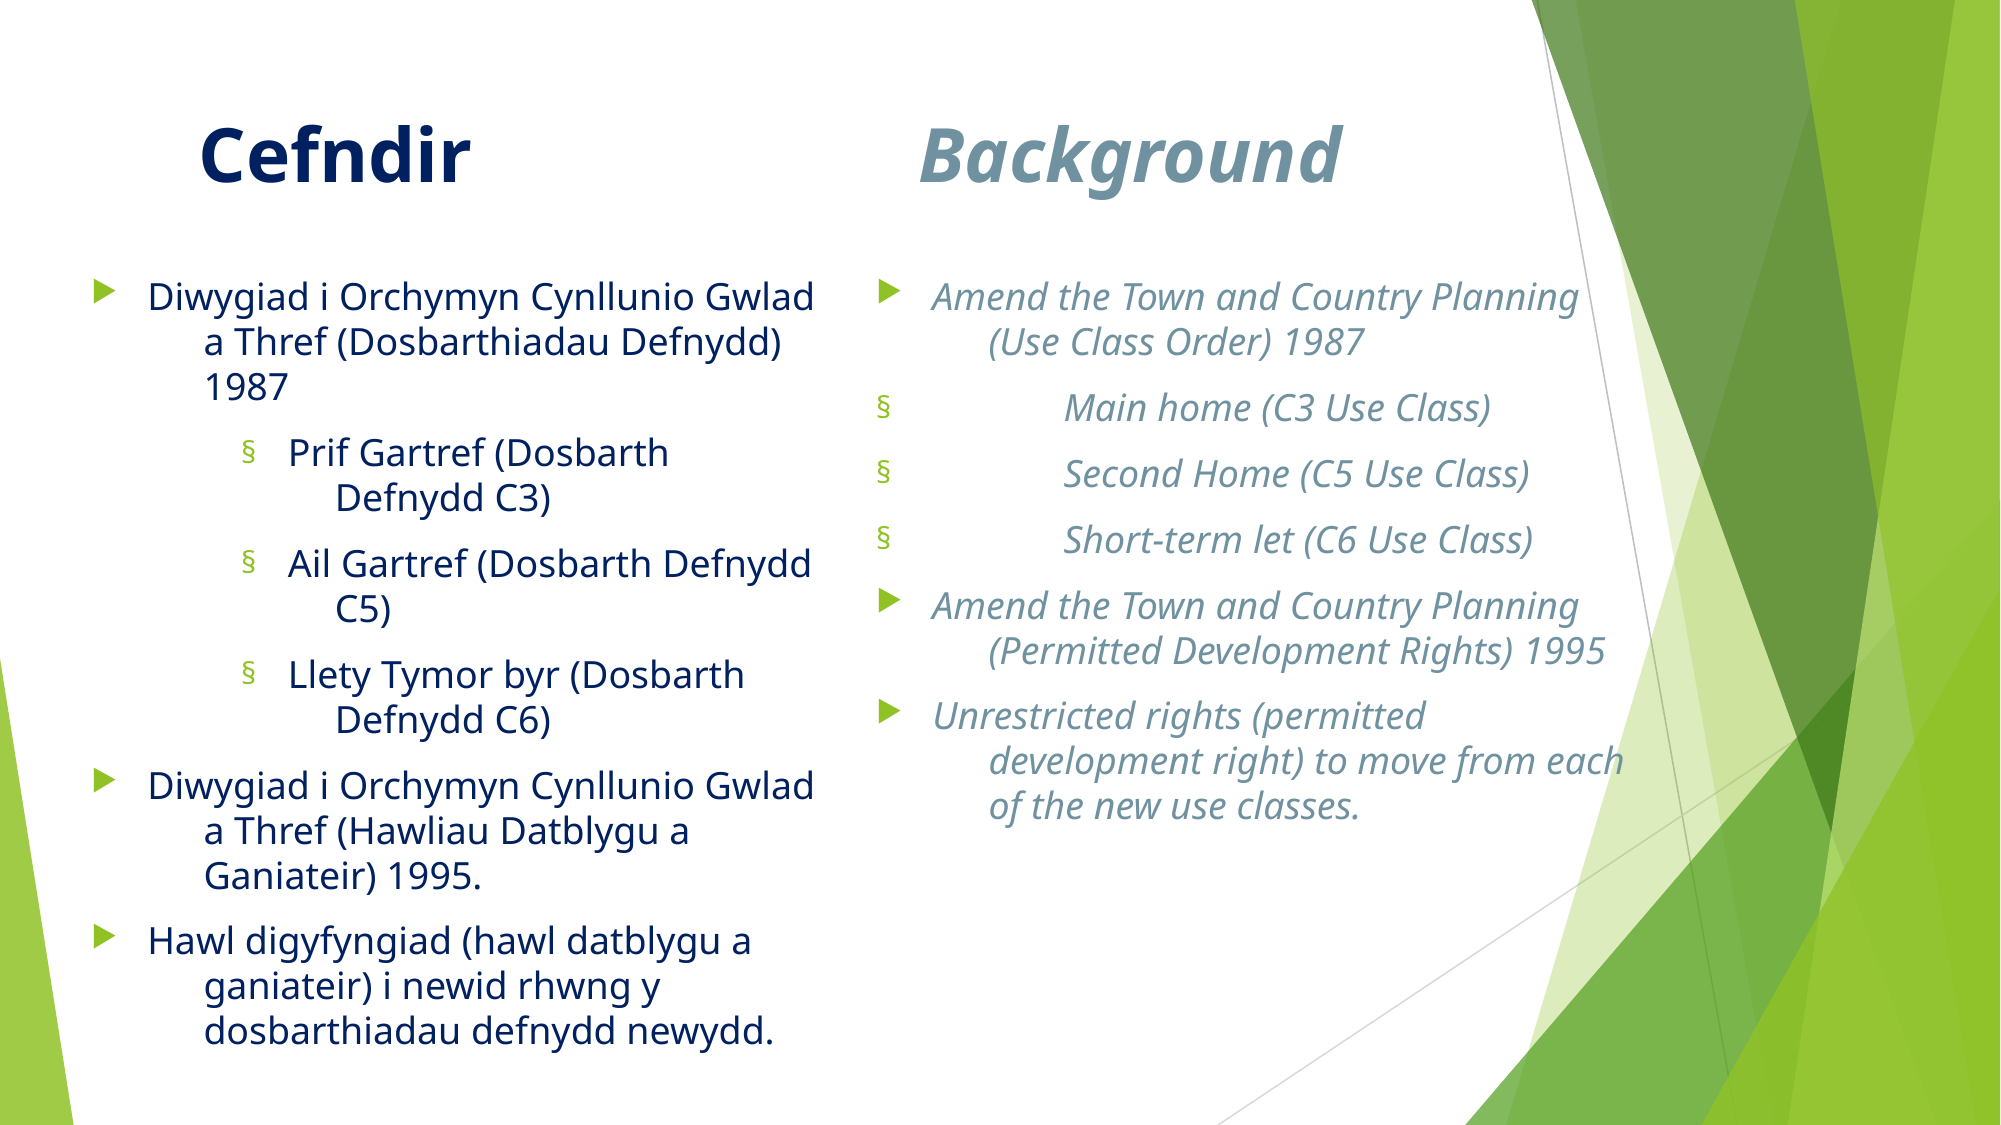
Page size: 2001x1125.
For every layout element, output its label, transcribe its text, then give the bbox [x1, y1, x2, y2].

text_box Cefndir [183, 99, 835, 265]
text_box Diwygiad i Orchymyn Cynllunio Gwlad a Thref (Dosbarthiadau Defnydd) 1987 Prif Gartref (Dosbarth Defnydd C3) Ail Gartref (Dosbarth Defnydd C5) Llety Tymor byr (Dosbarth Defnydd C6) Diwygiad i Orchymyn Cynllunio Gwlad a Thref (Hawliau Datblygu a Ganiateir) 1995. Hawl digyfyngiad (hawl datblygu a ganiateir) i newid rhwng y dosbarthiadau defnydd newydd. [76, 265, 835, 992]
title Background [903, 99, 1555, 265]
list Amend the Town and Country Planning (Use Class Order) 1987 Main home (C3 Use Class) Second Home (C5 Use Class) Short-term let (C6 Use Class) Amend the Town and Country Planning (Permitted Development Rights) 1995 Unrestricted rights (permitted development right) to move from each of the new use classes. [861, 265, 1664, 992]
